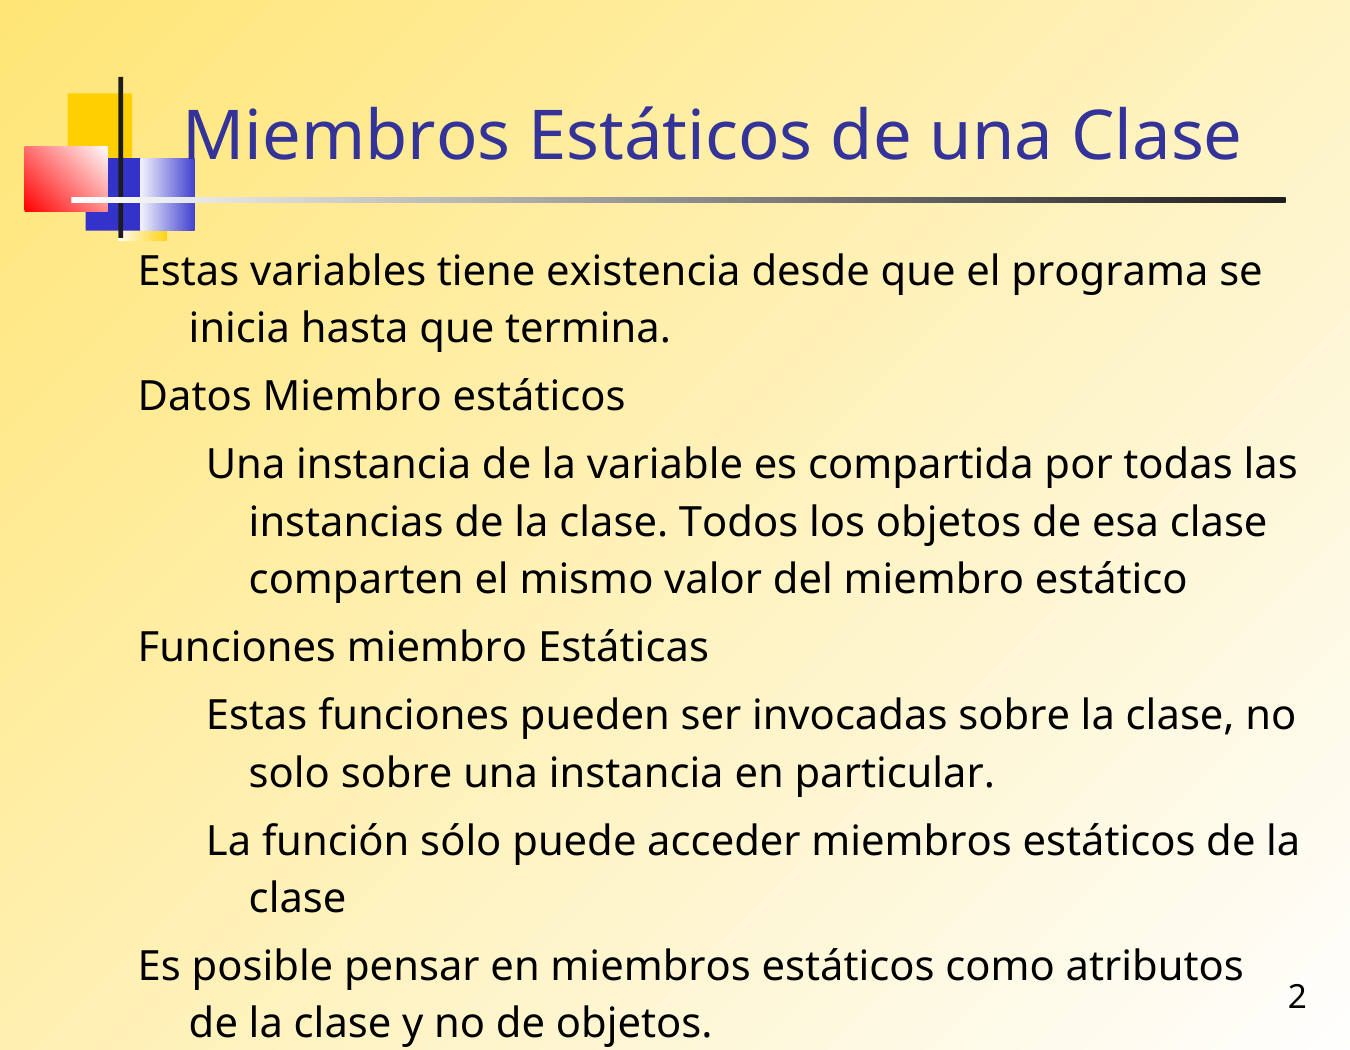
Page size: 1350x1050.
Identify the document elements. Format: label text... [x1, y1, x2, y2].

list Estas variables tiene existencia desde que el programa se inicia hasta que termina. Datos Miembro estáticos Una instancia de la variable es compartida por todas las instancias de la clase. Todos los objetos de esa clase comparten el mismo valor del miembro estático Funciones miembro Estáticas Estas funciones pueden ser invocadas sobre la clase, no solo sobre una instancia en particular. La función sólo puede acceder miembros estáticos de la clase Es posible pensar en miembros estáticos como atributos de la clase y no de objetos. No hay gran diferencia con Java [123, 233, 1317, 1027]
title Miembros Estáticos de una Clase [168, 34, 1320, 187]
